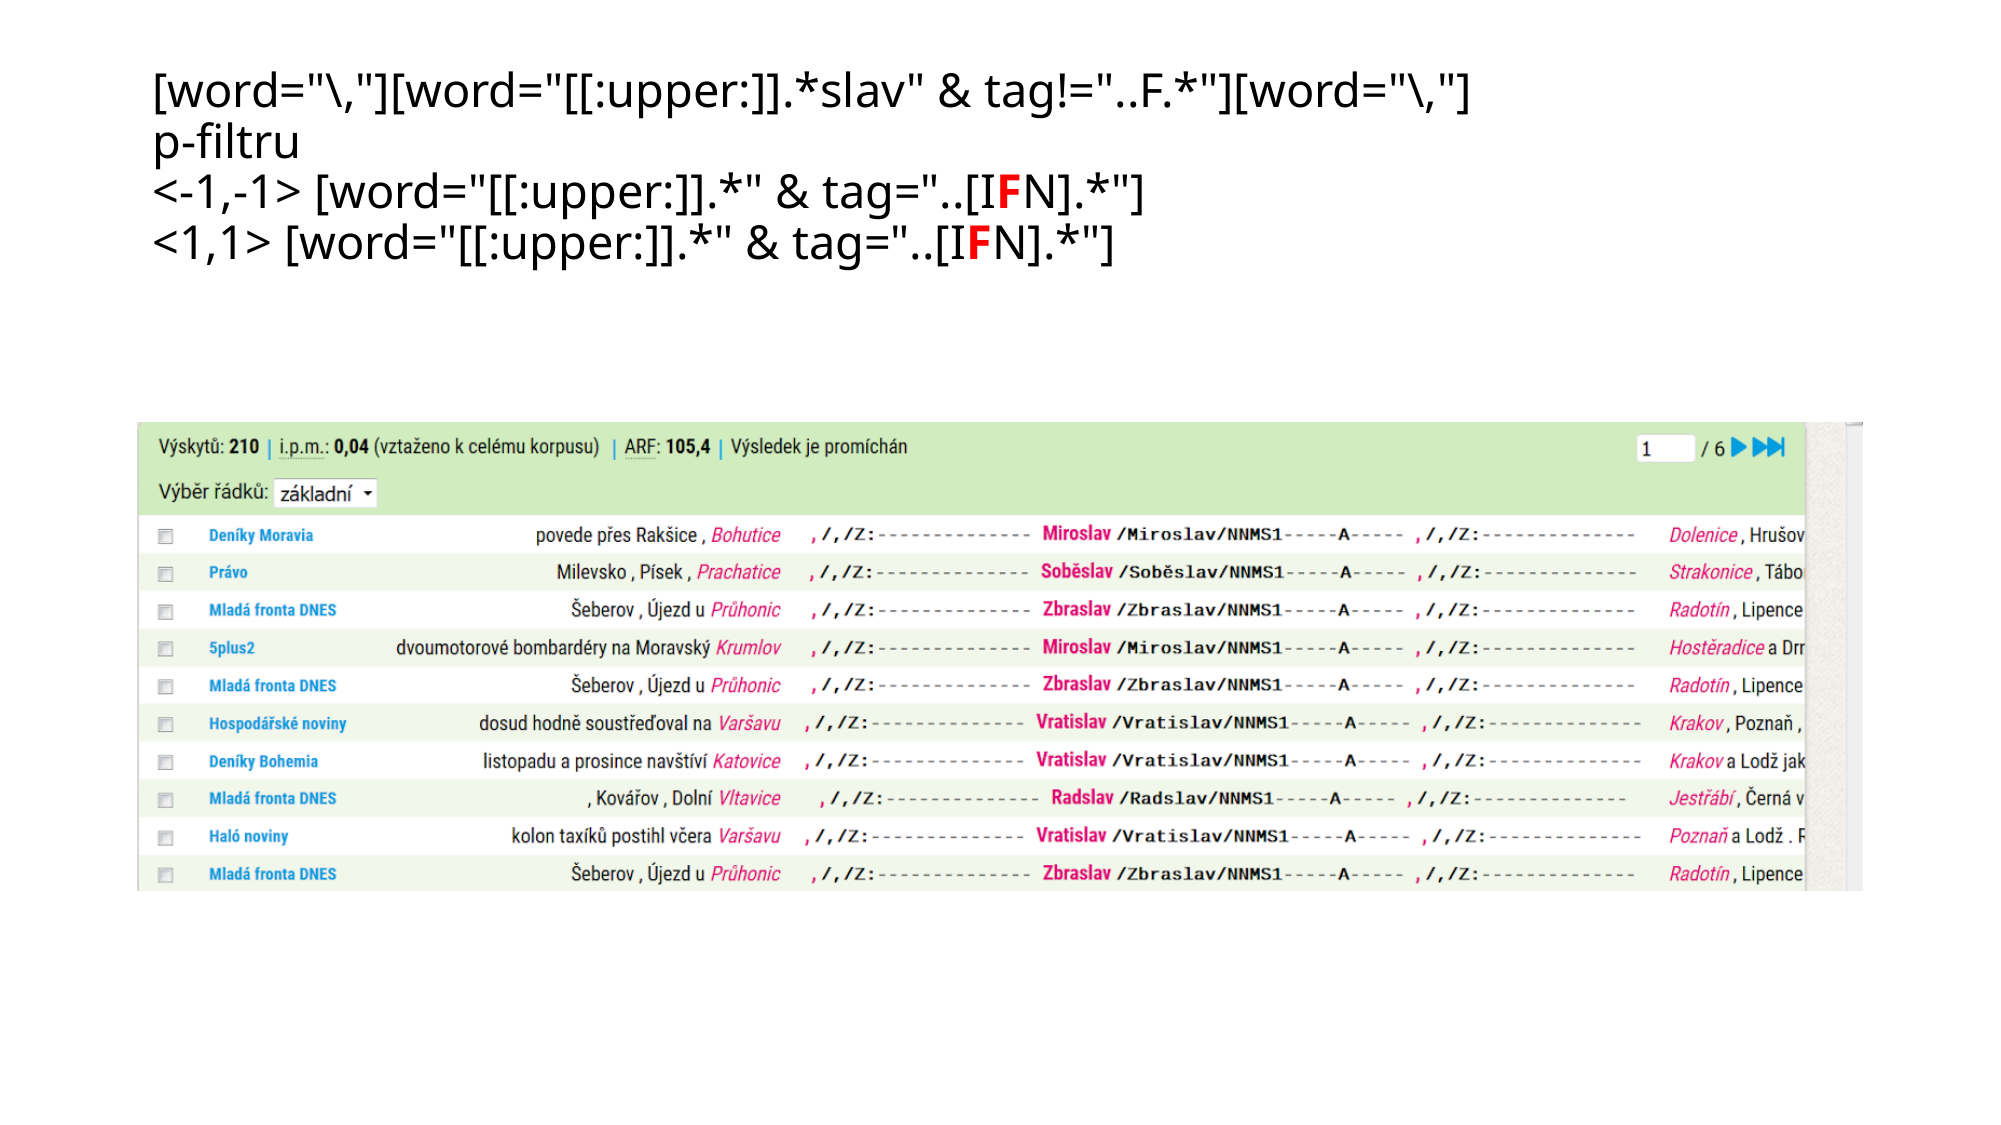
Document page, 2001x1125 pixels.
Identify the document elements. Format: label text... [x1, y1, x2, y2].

picture [137, 422, 1863, 891]
title [word="\,"][word="[[:upper:]].*slav" & tag!="..F.*"][word="\,"] p-filtru <-1,-1> [word="[[:upper:]].*" & tag="..[IFN].*"] <1,1> [word="[[:upper:]].*" & tag="..[IFN].*"] [137, 59, 1863, 278]
